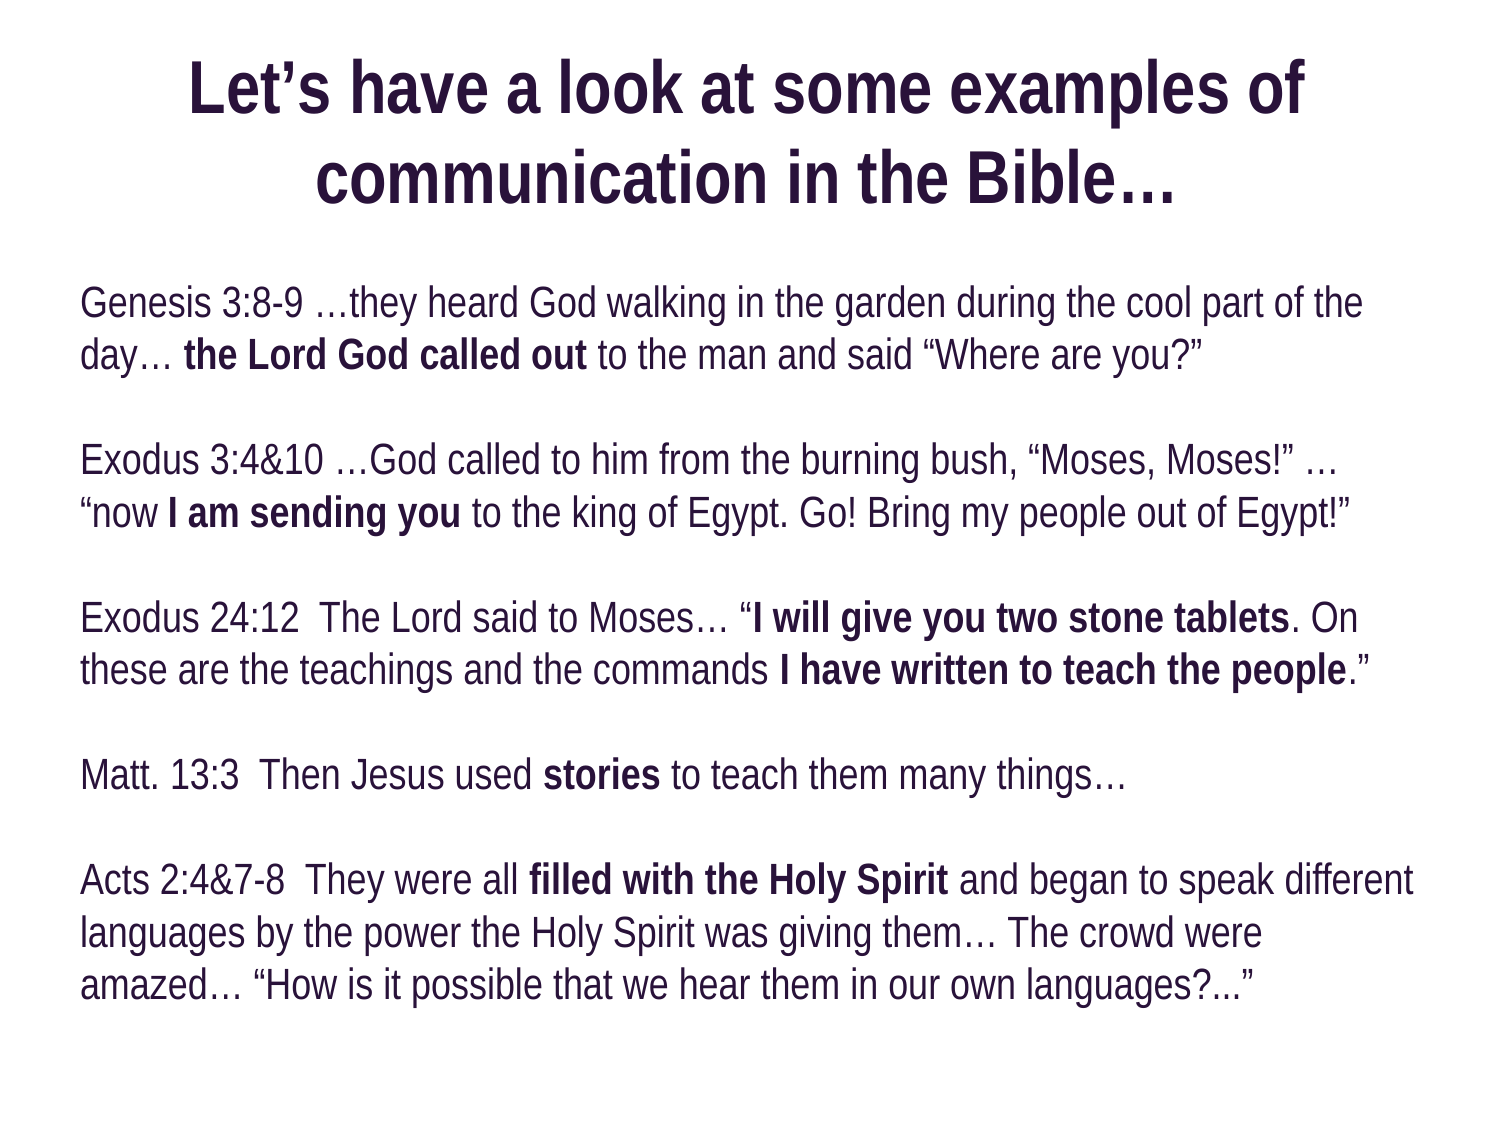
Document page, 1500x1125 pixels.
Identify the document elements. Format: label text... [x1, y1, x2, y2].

text_box Let’s have a look at some examples of communication in the Bible… Genesis 3:8-9 …they heard God walking in the garden during the cool part of the day… the Lord God called out to the man and said “Where are you?” Exodus 3:4&10 …God called to him from the burning bush, “Moses, Moses!” … “now I am sending you to the king of Egypt. Go! Bring my people out of Egypt!” Exodus 24:12 The Lord said to Moses… “I will give you two stone tablets. On these are the teachings and the commands I have written to teach the people.” Matt. 13:3 Then Jesus used stories to teach them many things… Acts 2:4&7-8 They were all filled with the Holy Spirit and began to speak different languages by the power the Holy Spirit was giving them… The crowd were amazed… “How is it possible that we hear them in our own languages?...” [64, 30, 1436, 1026]
